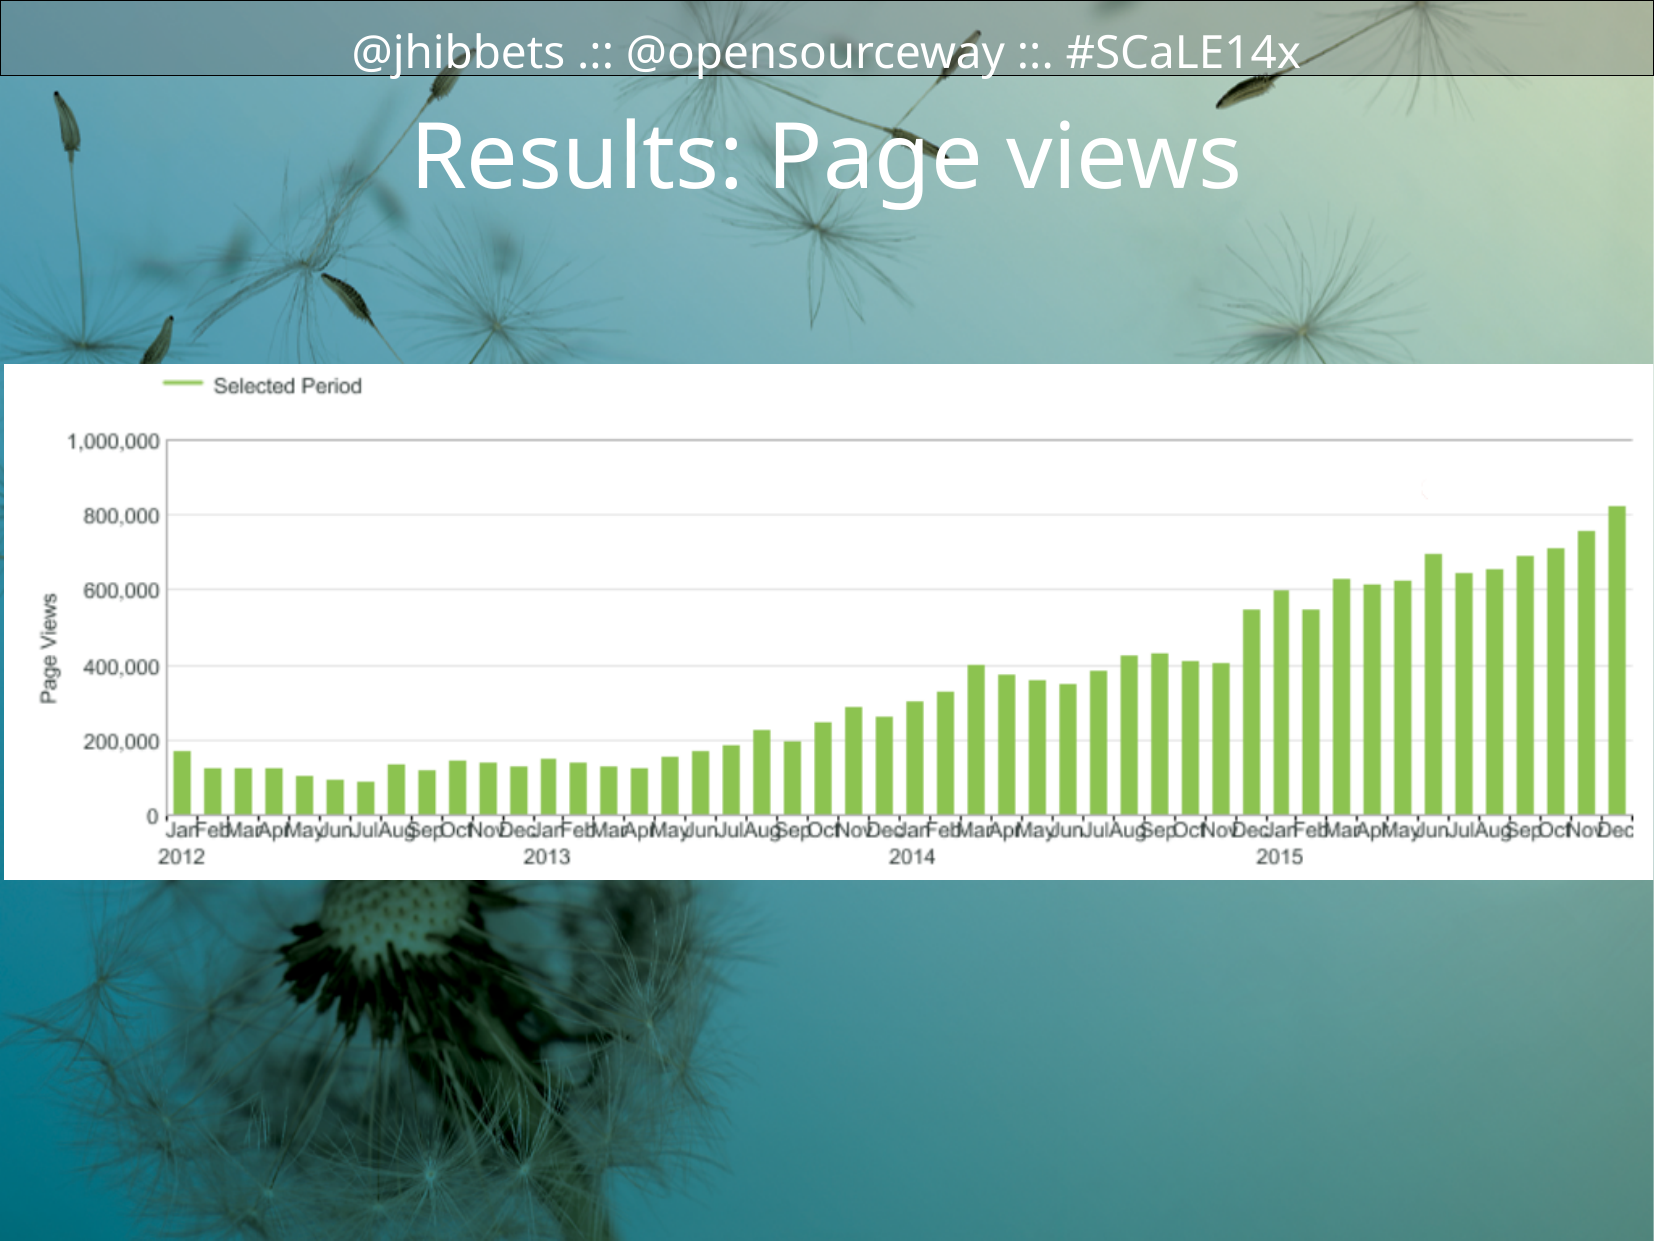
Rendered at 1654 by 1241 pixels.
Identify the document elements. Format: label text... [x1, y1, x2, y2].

picture [0, 76, 1654, 1241]
title Results: Page views [82, 49, 1571, 257]
